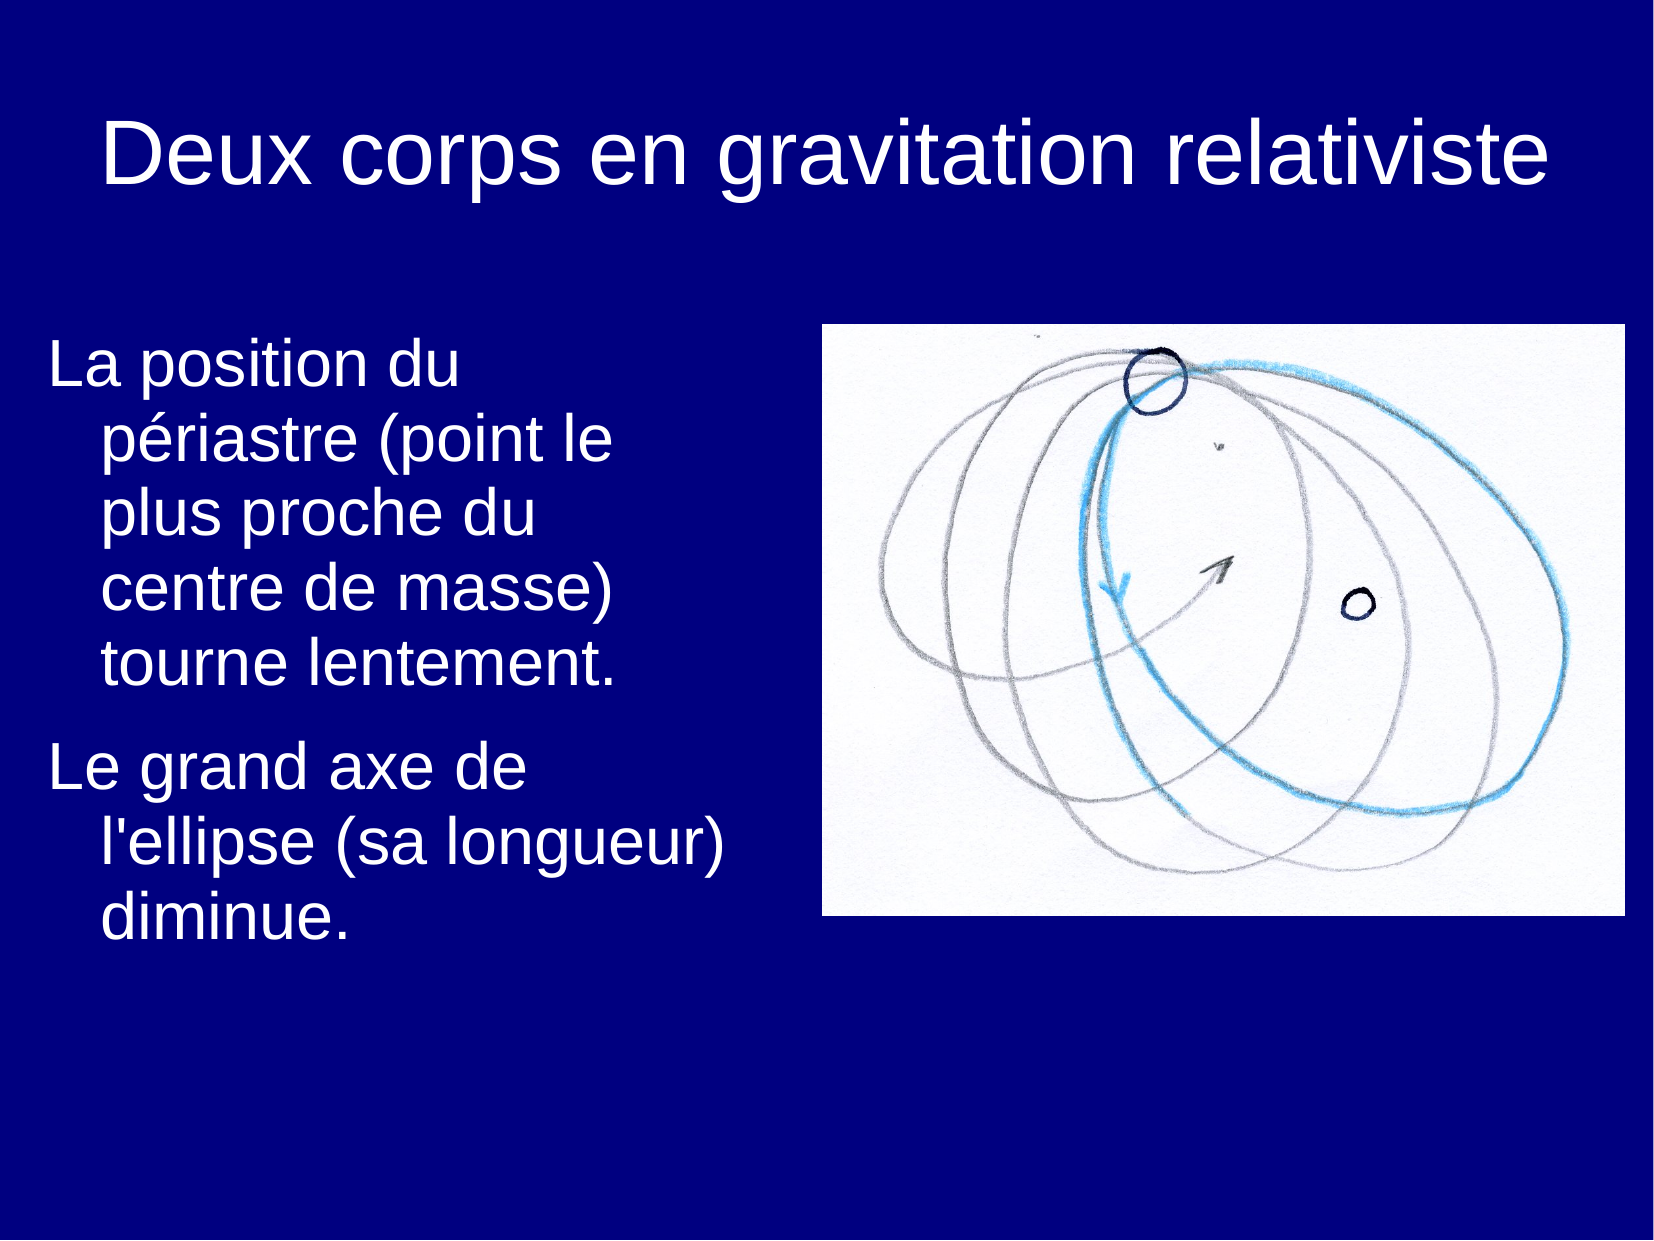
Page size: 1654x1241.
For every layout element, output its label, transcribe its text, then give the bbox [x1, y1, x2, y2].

picture [822, 324, 1625, 916]
title Deux corps en gravitation relativiste [82, 49, 1571, 257]
list La position du périastre (point le plus proche du centre de masse) tourne lentement. Le grand axe de l'ellipse (sa longueur) diminue. [29, 325, 739, 1099]
